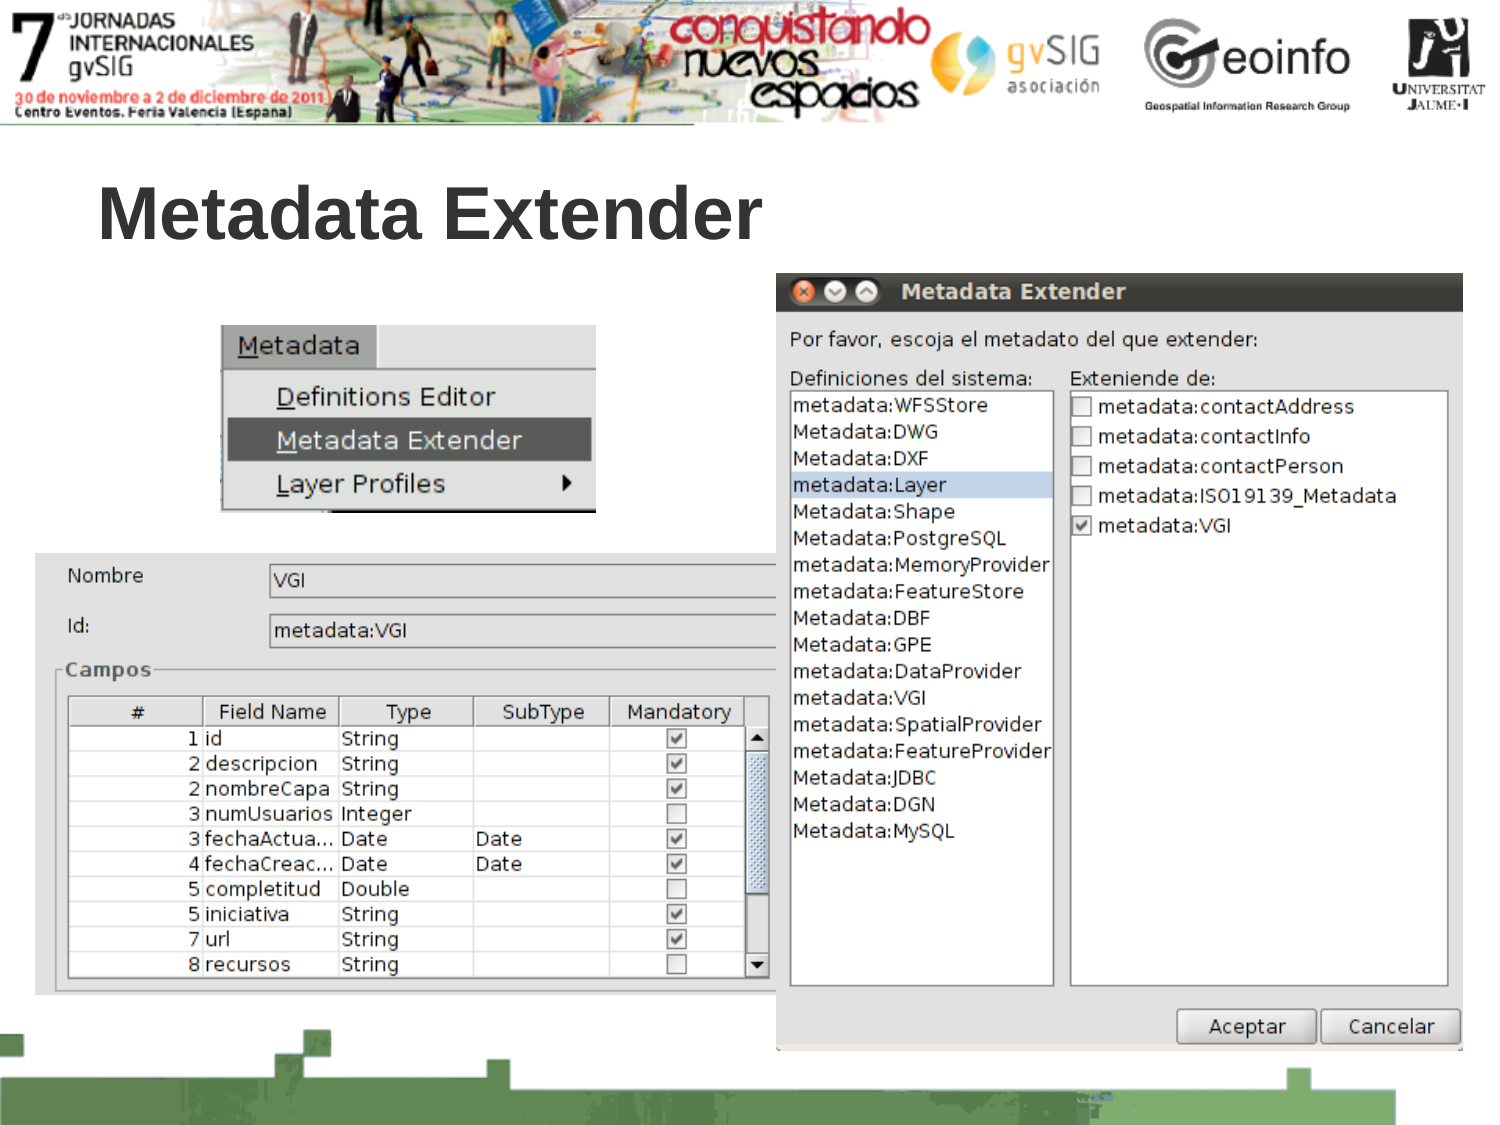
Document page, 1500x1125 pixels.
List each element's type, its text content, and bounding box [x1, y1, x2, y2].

picture [0, 0, 1500, 1125]
title Metadata Extender [97, 155, 1401, 273]
